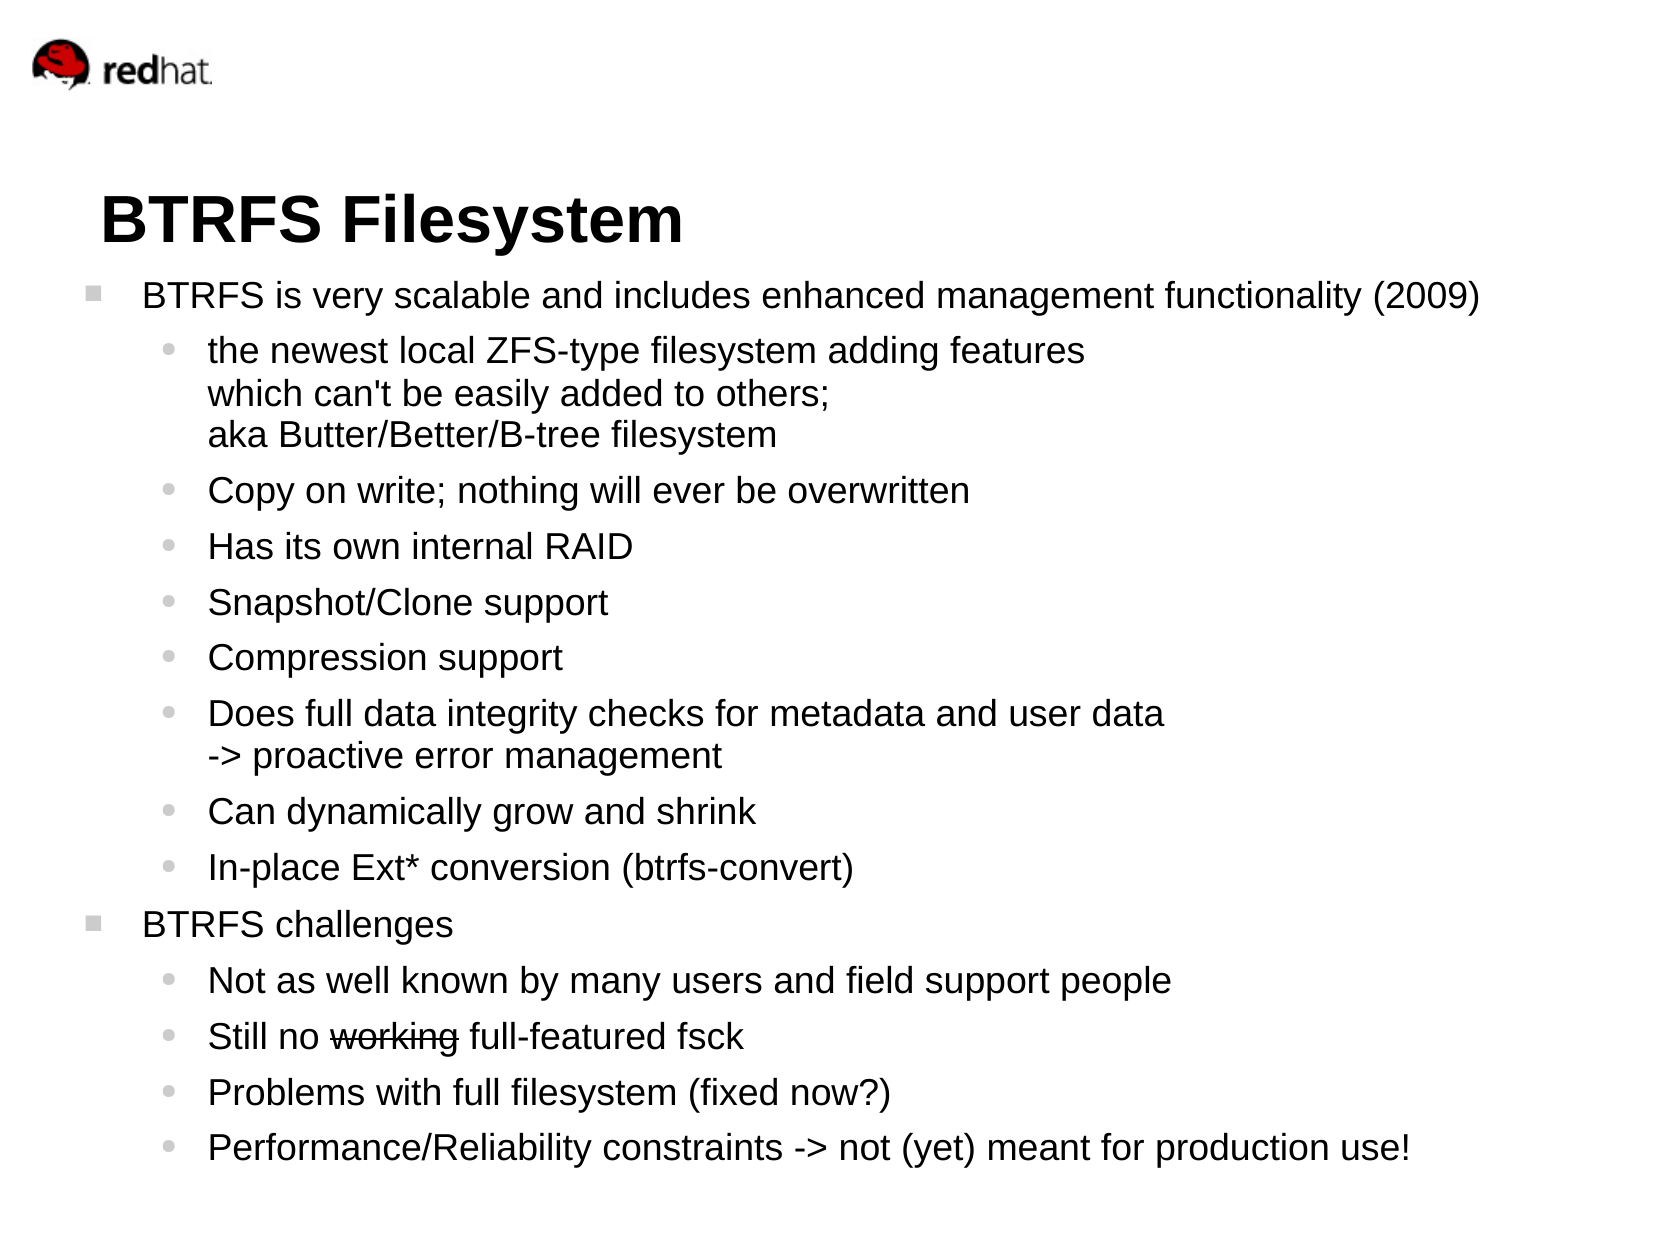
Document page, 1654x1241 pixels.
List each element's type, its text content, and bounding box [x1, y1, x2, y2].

list BTRFS is very scalable and includes enhanced management functionality (2009) the newest local ZFS-type filesystem adding features which can't be easily added to others; aka Butter/Better/B-tree filesystem Copy on write; nothing will ever be overwritten Has its own internal RAID Snapshot/Clone support Compression support Does full data integrity checks for metadata and user data -> proactive error management Can dynamically grow and shrink In-place Ext* conversion (btrfs-convert) BTRFS challenges Not as well known by many users and field support people Still no working full-featured fsck Problems with full filesystem (fixed now?) Performance/Reliability constraints -> not (yet) meant for production use! [85, 274, 1492, 1169]
picture [31, 37, 212, 98]
title BTRFS Filesystem [100, 164, 1506, 275]
